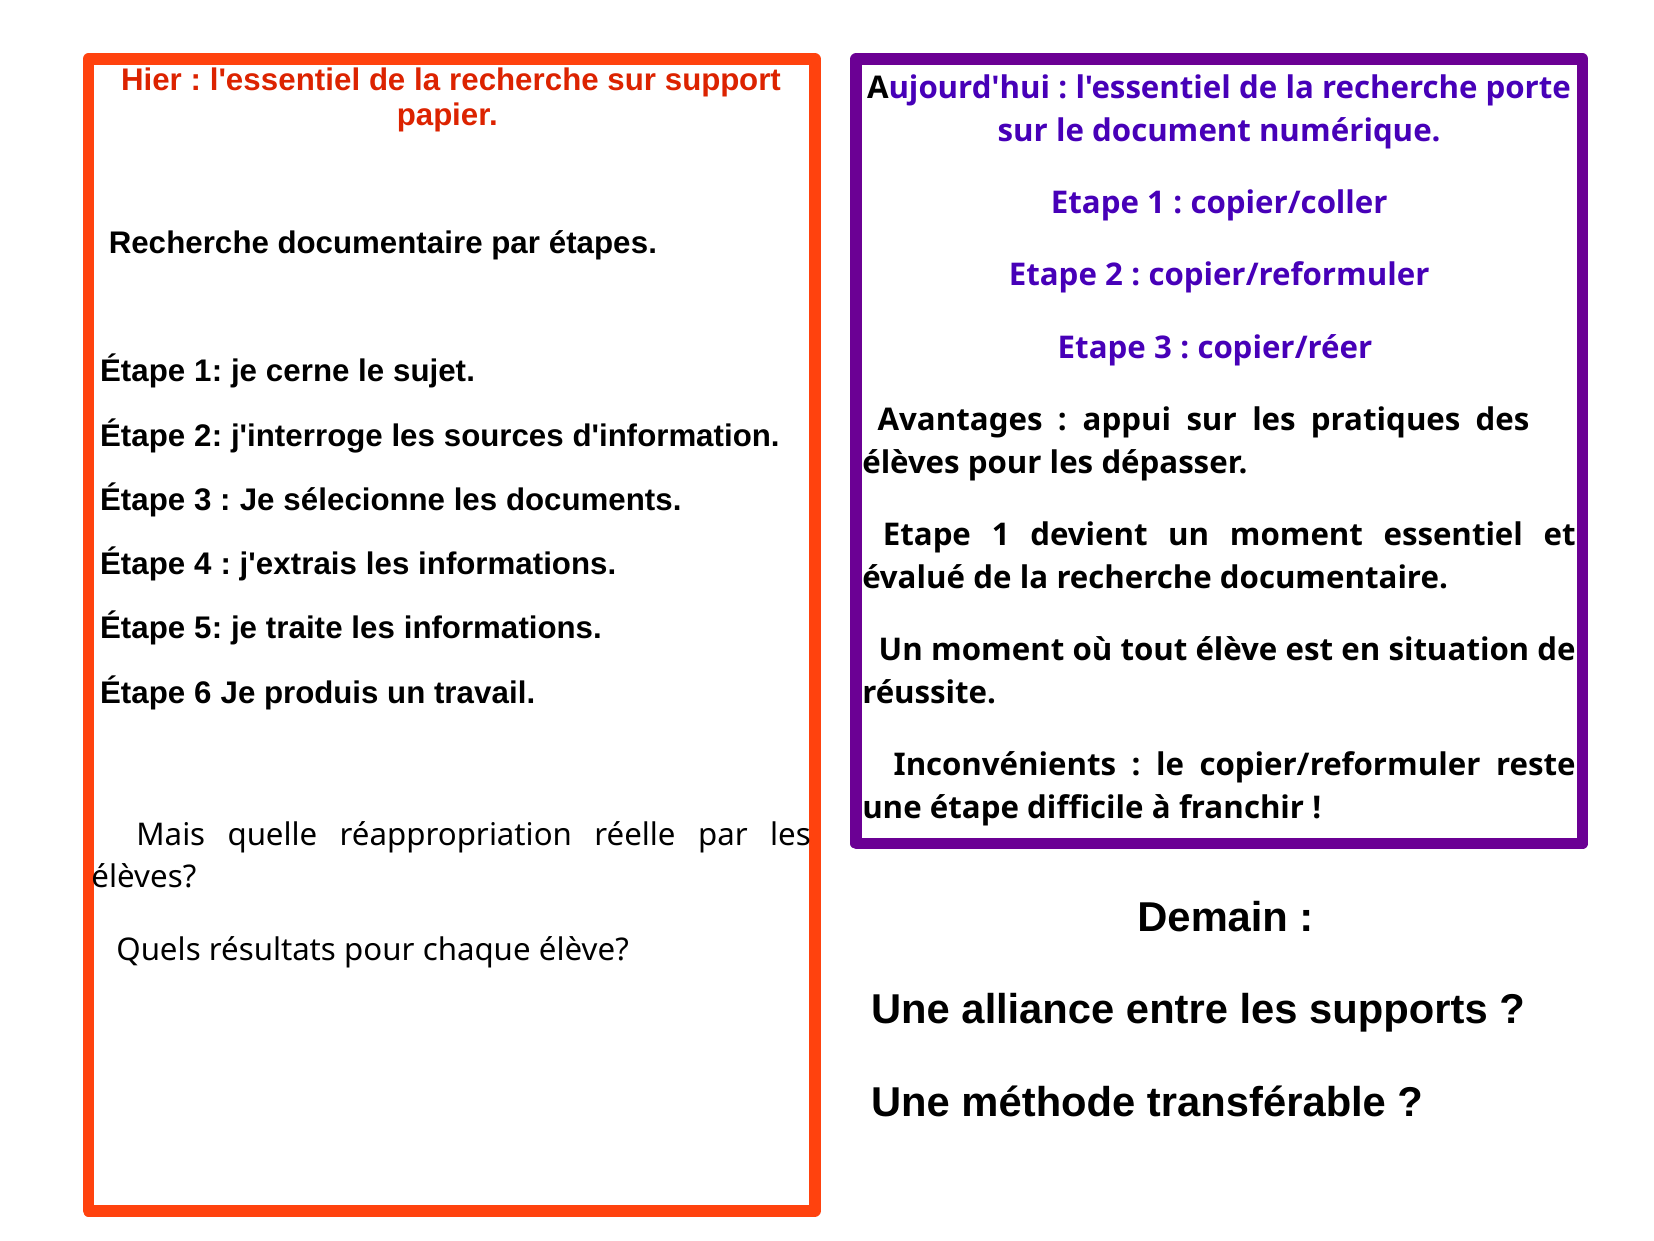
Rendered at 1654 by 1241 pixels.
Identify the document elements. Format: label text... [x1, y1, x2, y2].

text_box Demain : Une alliance entre les supports ? Une méthode transférable ? [856, 885, 1595, 1225]
list Hier : l'essentiel de la recherche sur support papier. Recherche documentaire par étapes. Étape 1: je cerne le sujet. Étape 2: j'interroge les sources d'information. Étape 3 : Je sélecionne les documents. Étape 4 : j'extrais les informations. Étape 5: je traite les informations. Étape 6 Je produis un travail. Mais quelle réappropriation réelle par les élèves? Quels résultats pour chaque élève? [88, 59, 815, 1211]
list Aujourd'hui : l'essentiel de la recherche porte sur le document numérique. Etape 1 : copier/coller Etape 2 : copier/reformuler Etape 3 : copier/réer Avantages : appui sur les pratiques des élèves pour les dépasser. Etape 1 devient un moment essentiel et évalué de la recherche documentaire. Un moment où tout élève est en situation de réussite. Inconvénients : le copier/reformuler reste une étape difficile à franchir ! [856, 59, 1583, 844]
